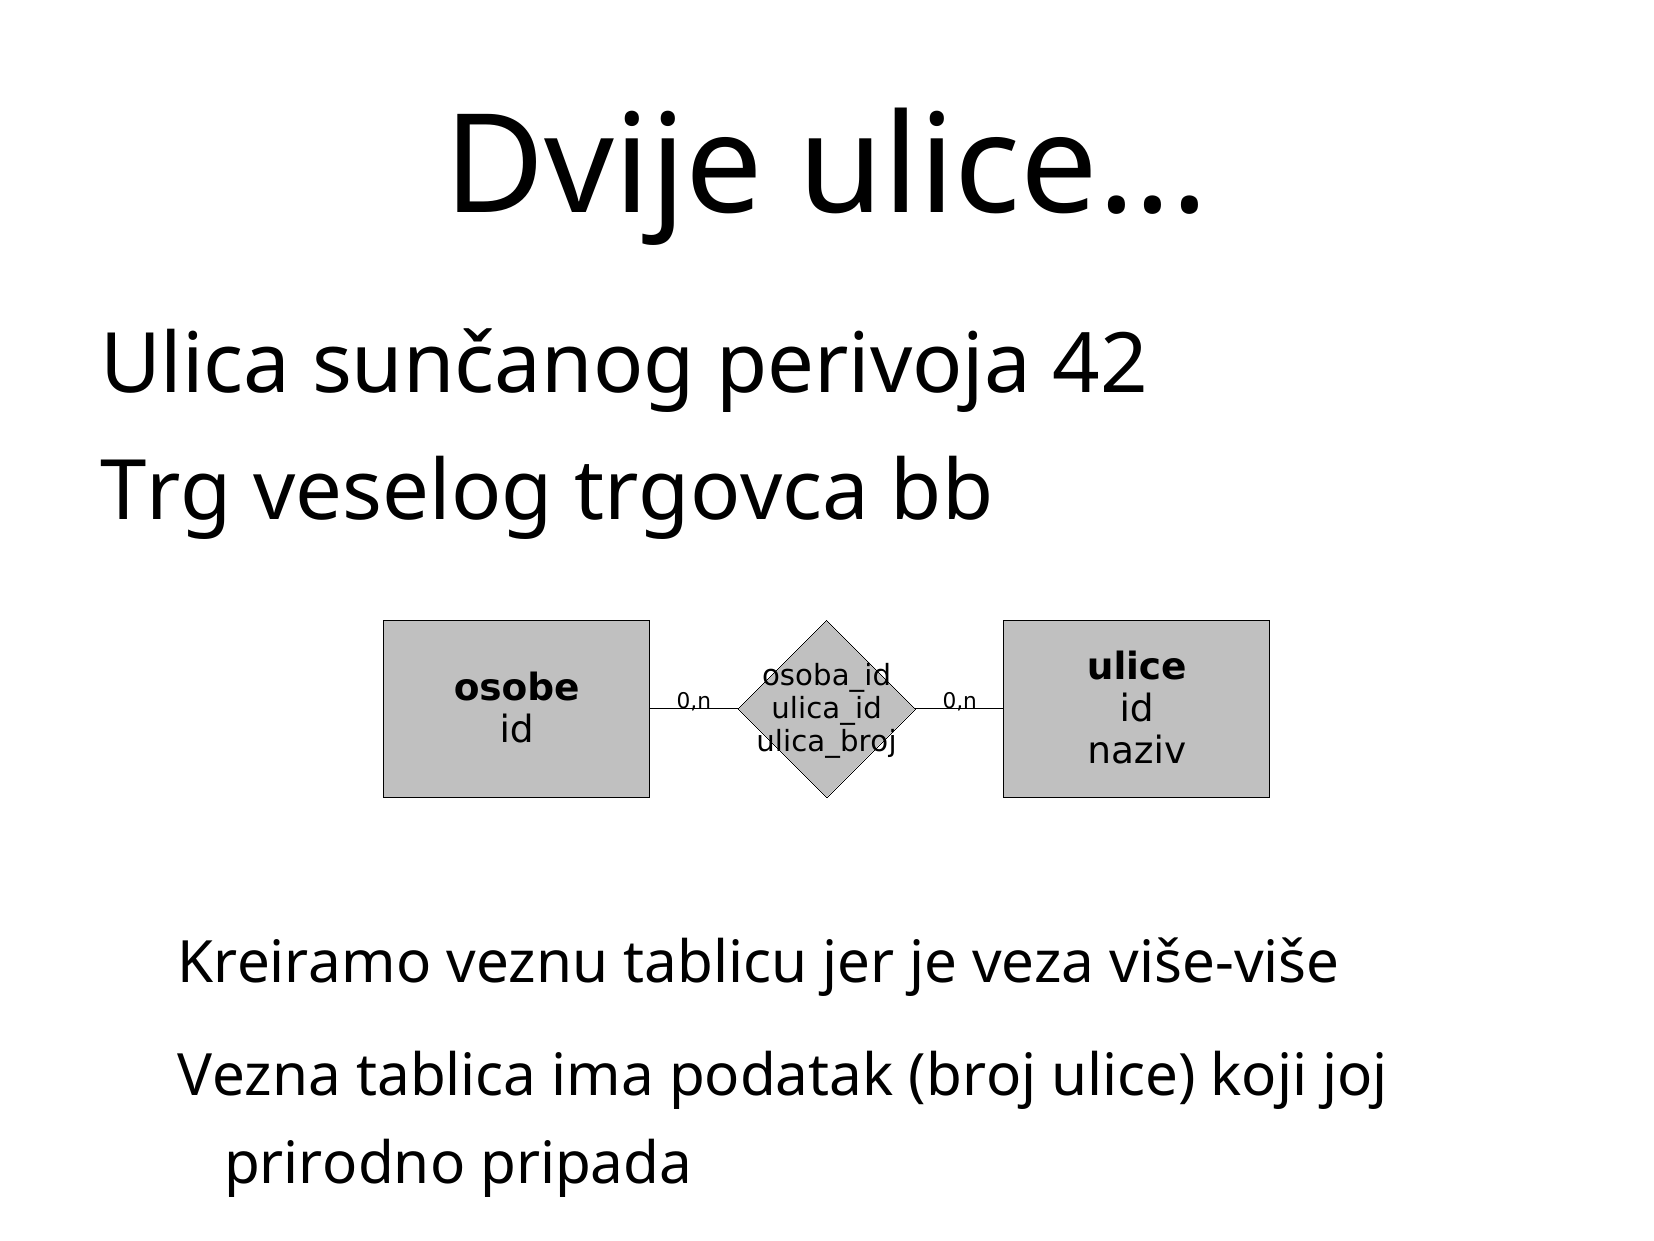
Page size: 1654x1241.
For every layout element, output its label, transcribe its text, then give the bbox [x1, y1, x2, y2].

title Dvije ulice... [82, 0, 1571, 290]
list Ulica sunčanog perivoja 42 Trg veselog trgovca bb Kreiramo veznu tablicu jer je veza više-više Vezna tablica ima podatak (broj ulice) koji joj prirodno pripada [82, 290, 1571, 1176]
